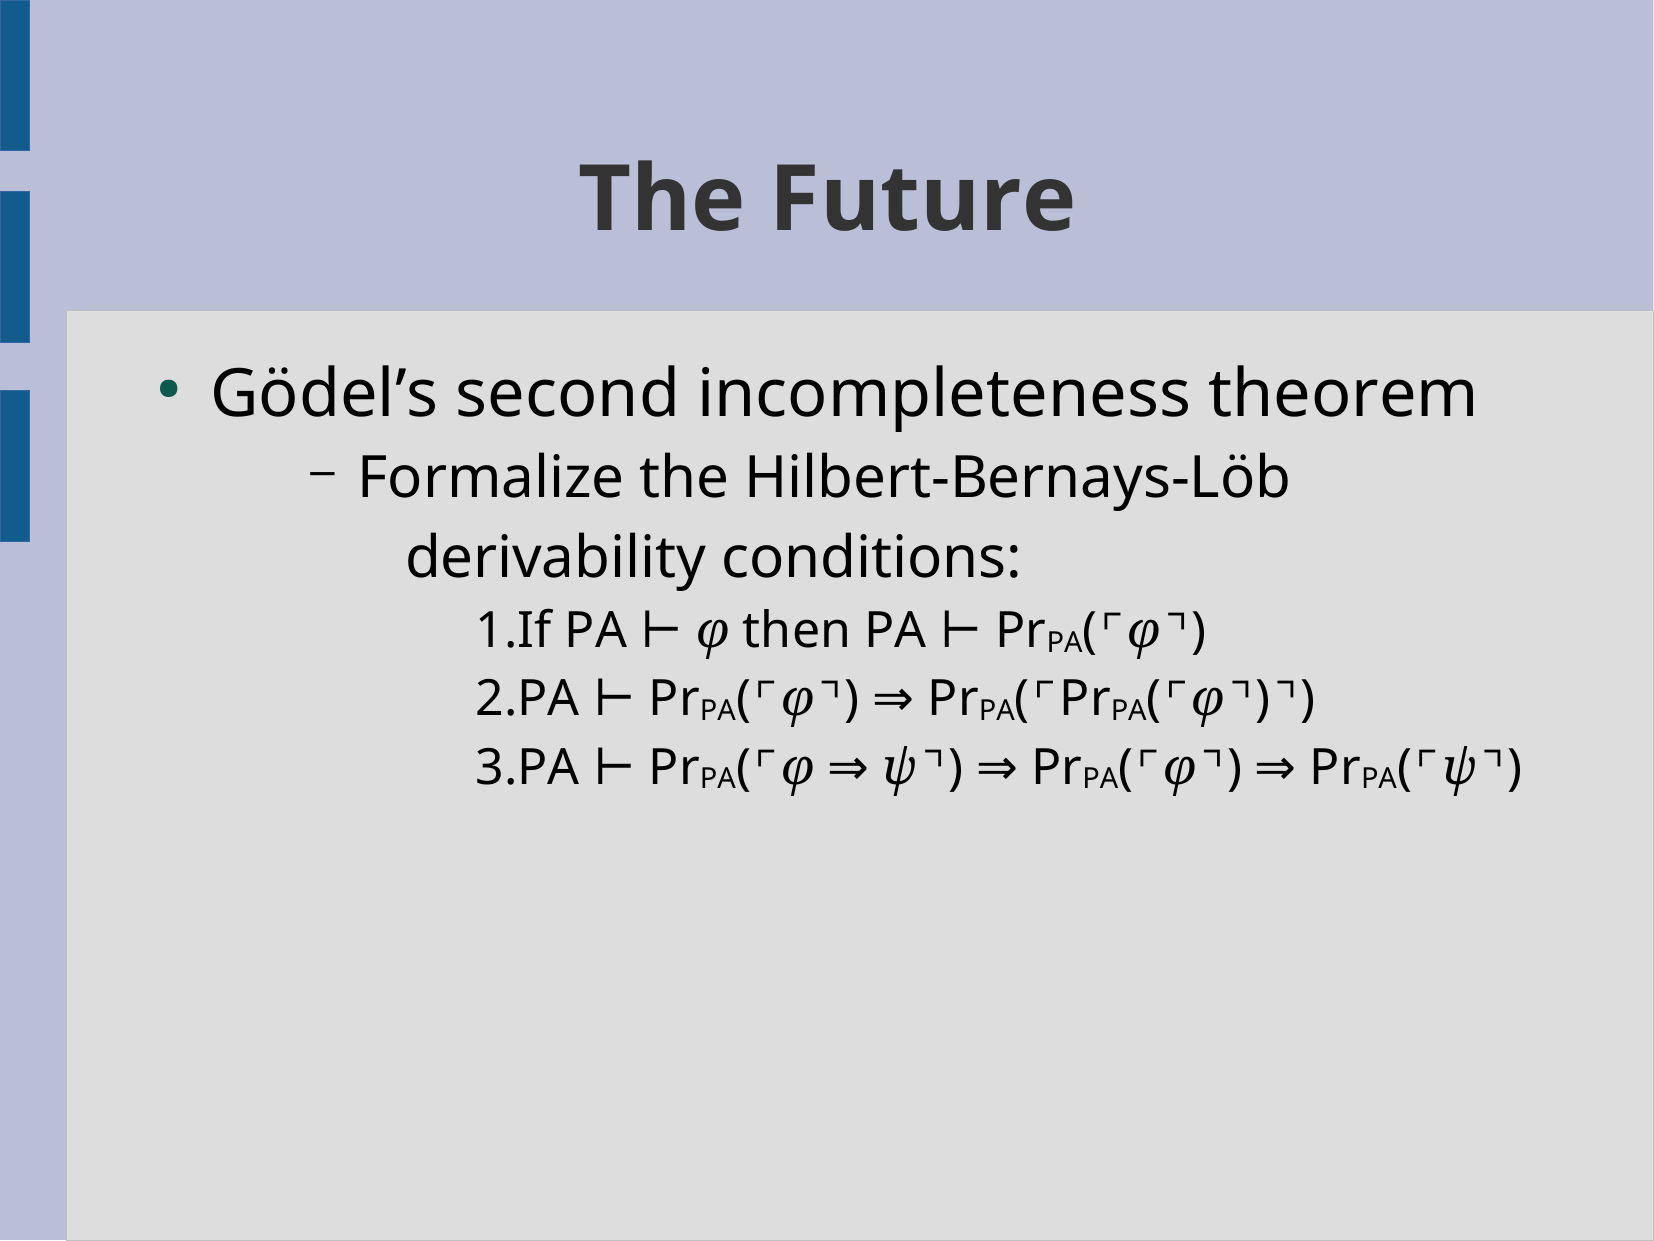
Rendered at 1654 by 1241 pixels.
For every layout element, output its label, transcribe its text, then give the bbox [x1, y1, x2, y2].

list Gödel’s second incompleteness theorem Formalize the Hilbert-Bernays-Löb derivability conditions: If PA ⊢ φ then PA ⊢ PrPA(⌜φ⌝) PA ⊢ PrPA(⌜φ⌝) ⇒ PrPA(⌜PrPA(⌜φ⌝)⌝) PA ⊢ PrPA(⌜φ ⇒ ψ⌝) ⇒ PrPA(⌜φ⌝) ⇒ PrPA(⌜ψ⌝) [121, 344, 1534, 921]
title The Future [121, 91, 1534, 299]
